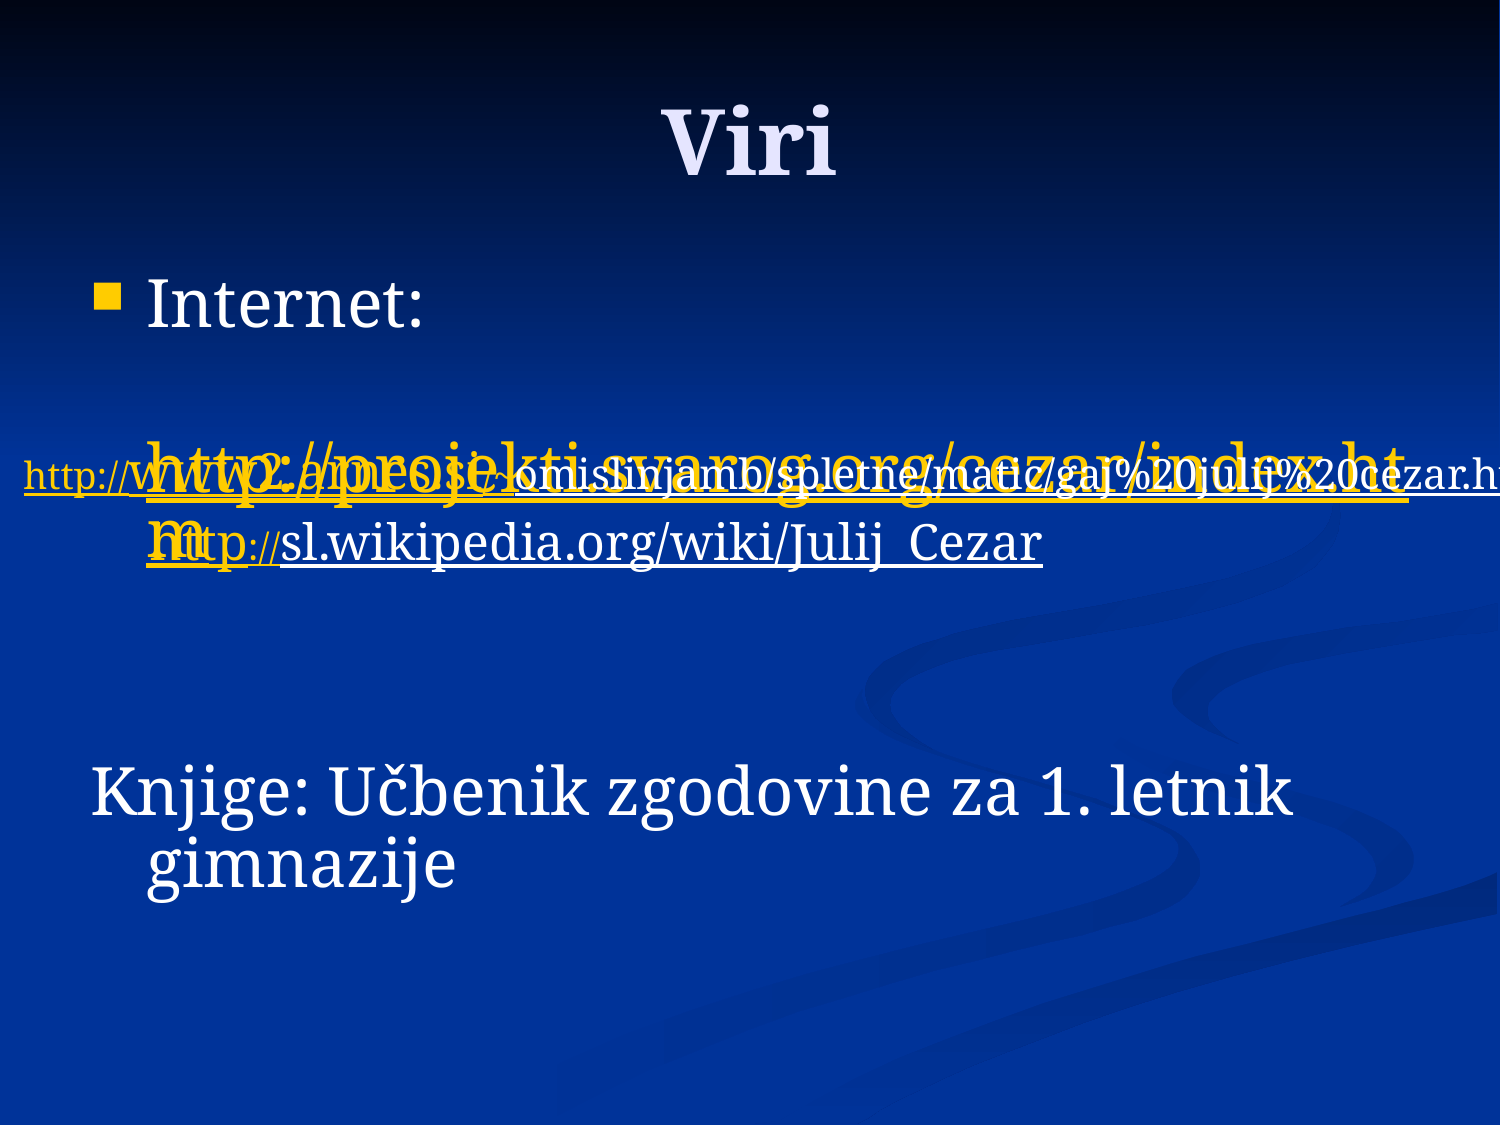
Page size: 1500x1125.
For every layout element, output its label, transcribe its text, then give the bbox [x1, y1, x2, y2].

text_box http://www2.arnes.si/~omislinjamb/spletne/matic/gaj%20julij%20cezar.htm [8, 432, 1500, 516]
list Internet: http://projekti.svarog.org/cezar/index.htm Knjige: Učbenik zgodovine za 1. letnik gimnazije [75, 262, 1425, 432]
text_box http://sl.wikipedia.org/wiki/Julij_Cezar [135, 516, 1294, 587]
title Viri [75, 45, 1425, 233]
list Internet: http://projekti.svarog.org/cezar/index.htm Knjige: Učbenik zgodovine za 1. letnik gimnazije [75, 516, 1425, 1005]
